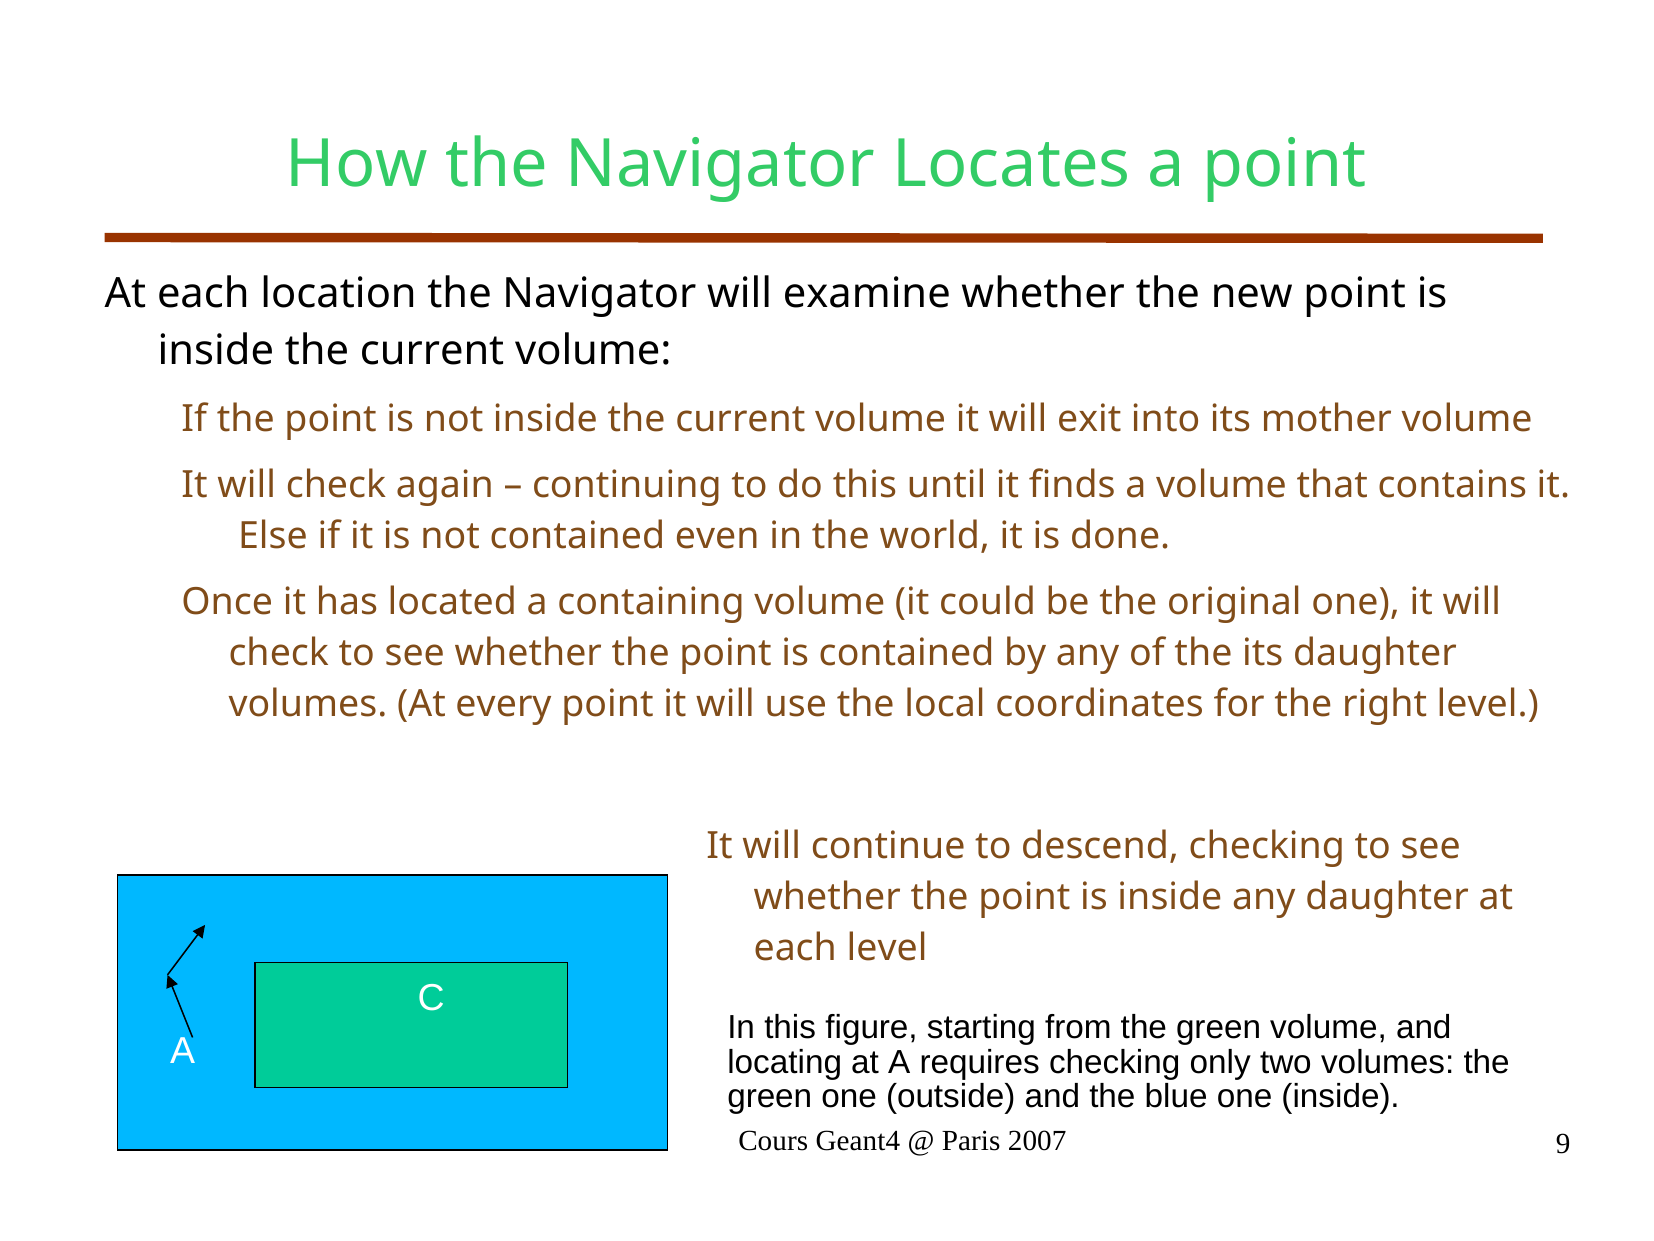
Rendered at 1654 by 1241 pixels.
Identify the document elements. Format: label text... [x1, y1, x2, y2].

text_box C [402, 971, 460, 1026]
list At each location the Navigator will examine whether the new point is inside the current volume: If the point is not inside the current volume it will exit into its mother volume It will check again – continuing to do this until it finds a volume that contains it. Else if it is not contained even in the world, it is done. Once it has located a containing volume (it could be the original one), it will check to see whether the point is contained by any of the its daughter volumes. (At every point it will use the local coordinates for the right level.) [86, 262, 1576, 818]
text_box [117, 875, 668, 1150]
list It will continue to descend, checking to see whether the point is inside any daughter at each level [611, 818, 1576, 976]
text_box In this figure, starting from the green volume, and locating at A requires checking only two volumes: the green one (outside) and the blue one (inside). [712, 1003, 1576, 1123]
text_box A [155, 1024, 210, 1080]
title How the Navigator Locates a point [82, 49, 1571, 257]
